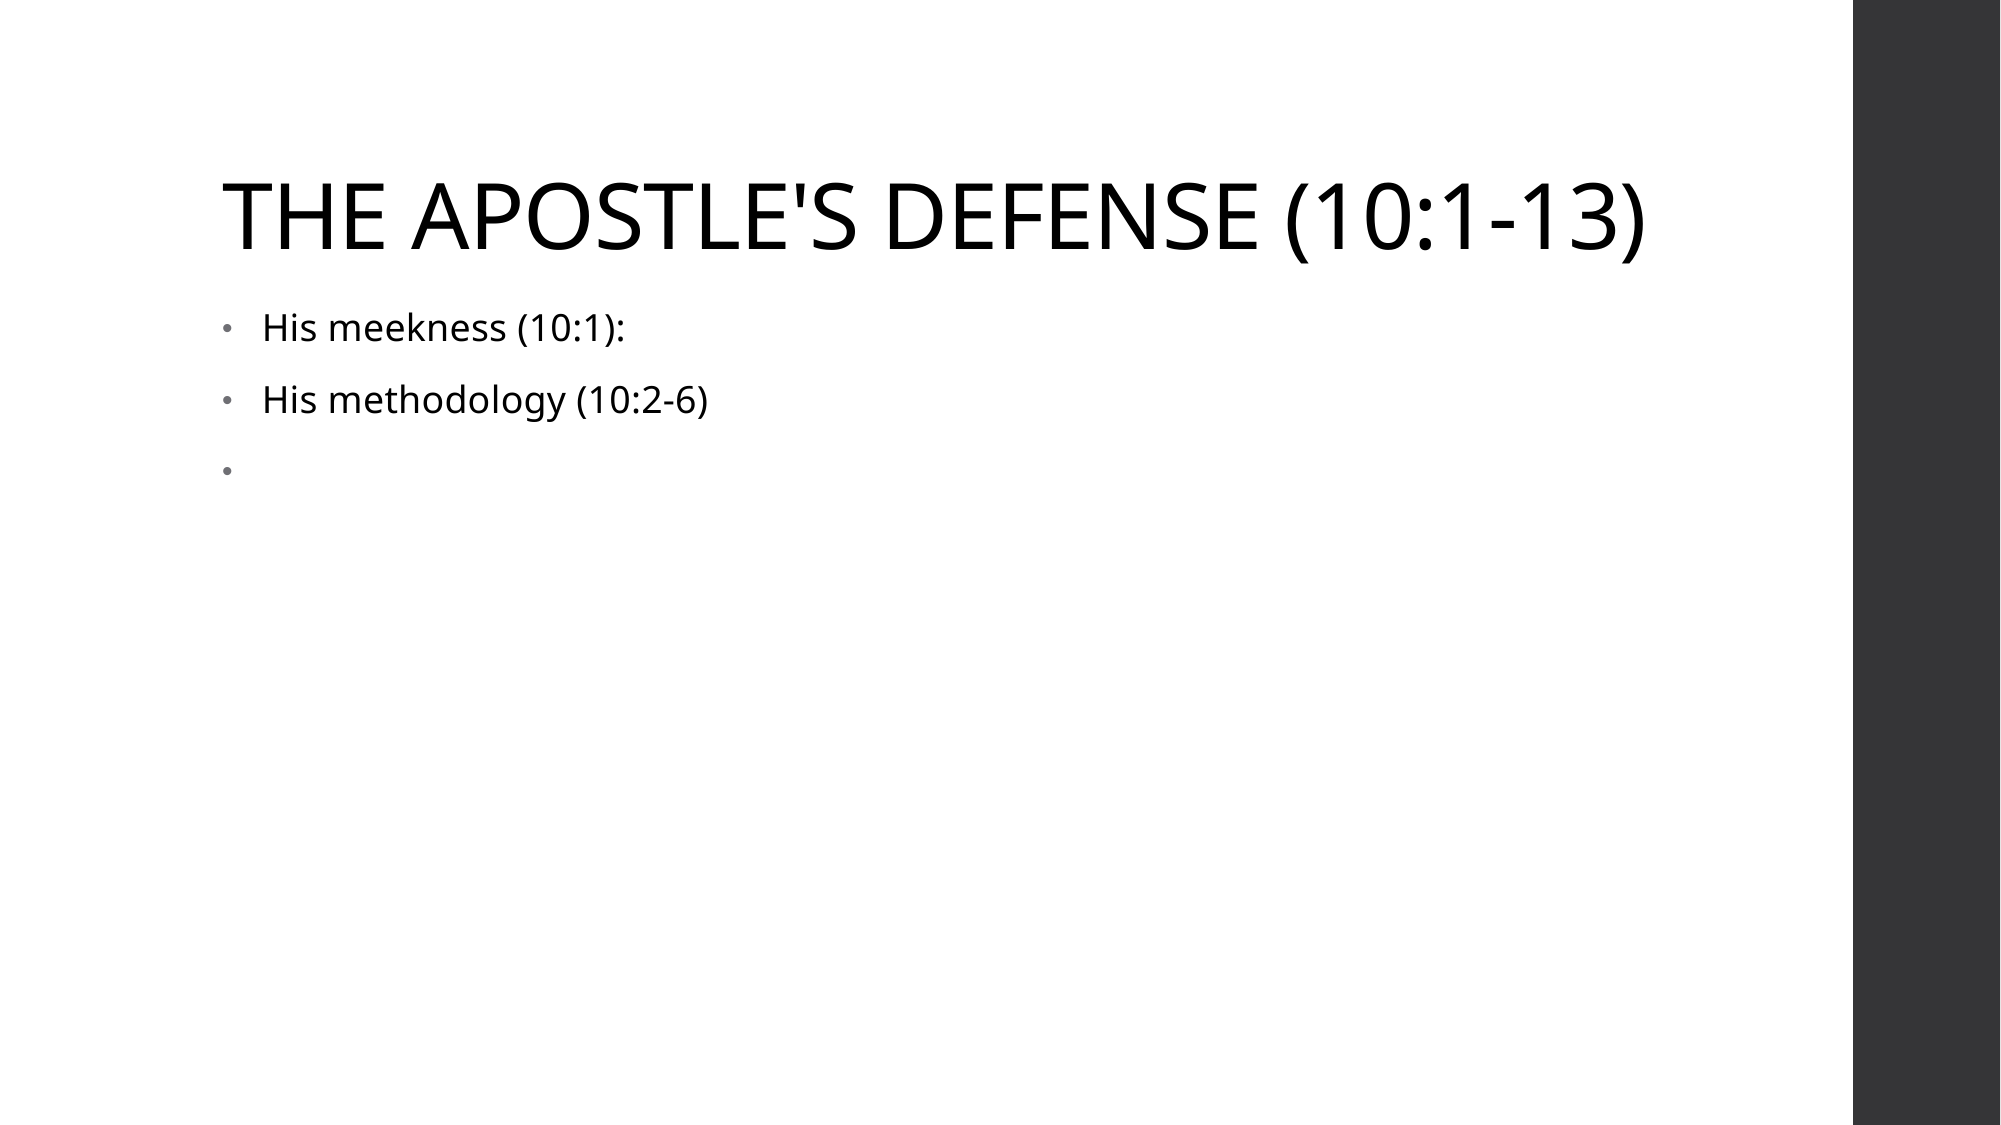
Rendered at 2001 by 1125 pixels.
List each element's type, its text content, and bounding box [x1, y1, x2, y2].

list His meekness (10:1): His methodology (10:2-6) [206, 299, 1617, 1014]
title THE APOSTLE'S DEFENSE (10:1-13) [206, 60, 1797, 278]
